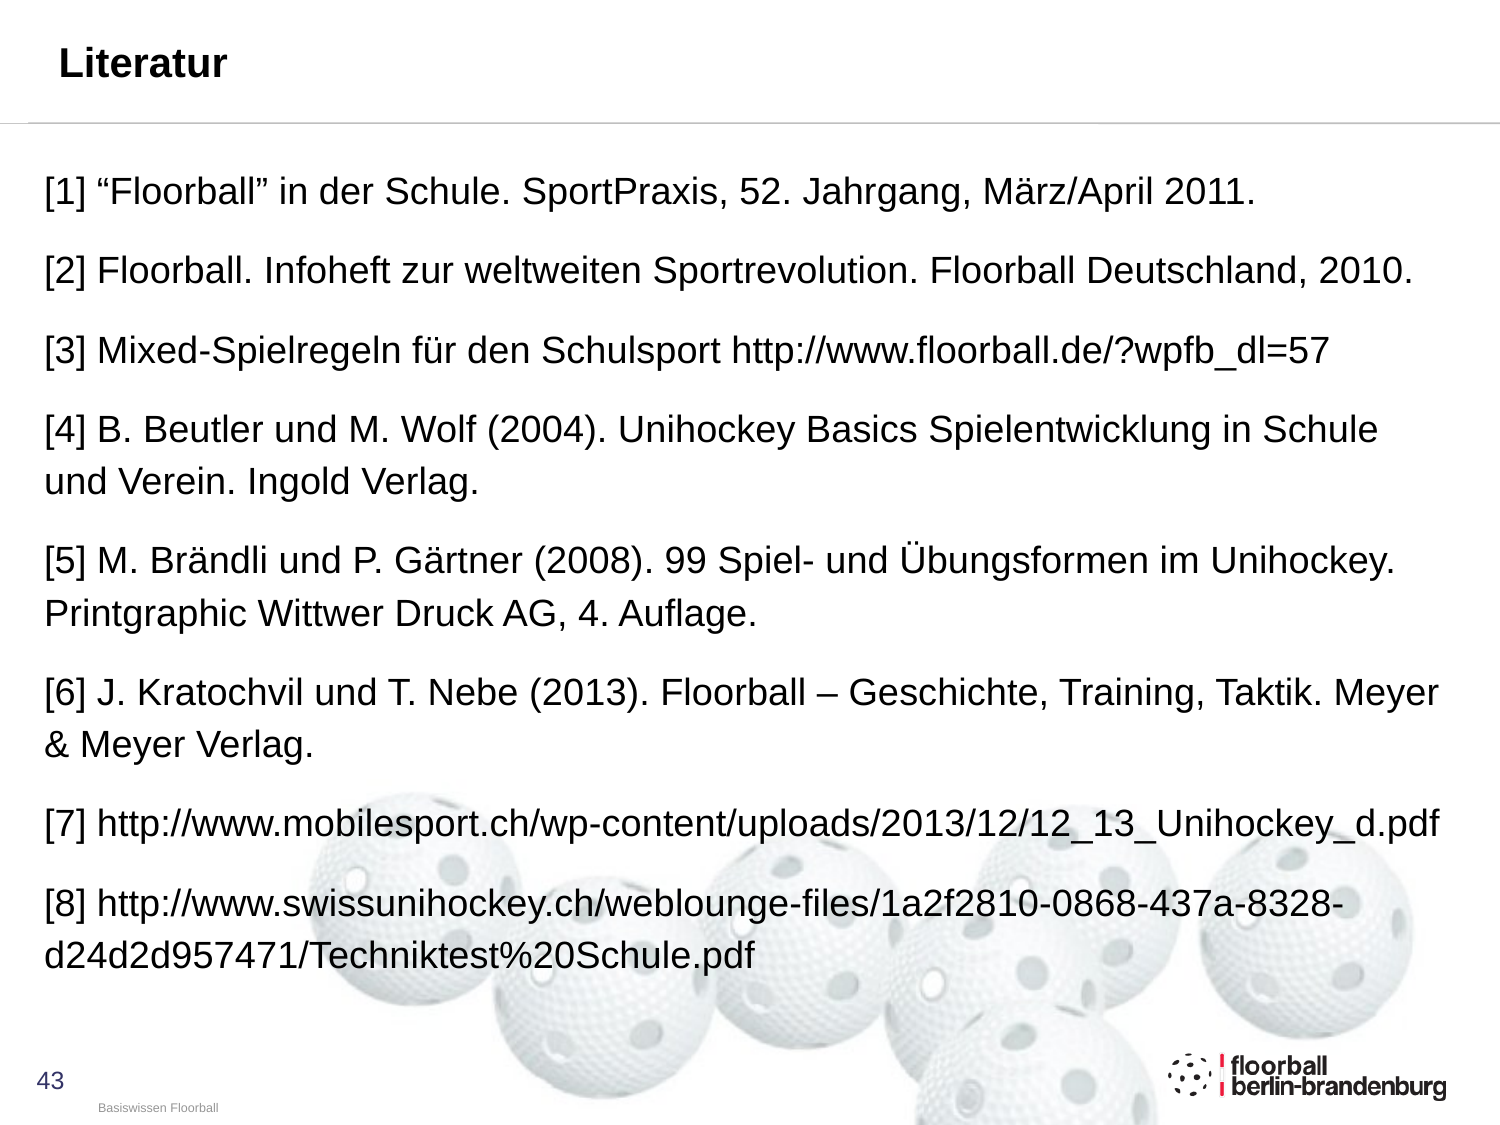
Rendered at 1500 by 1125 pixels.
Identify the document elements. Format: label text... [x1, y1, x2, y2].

picture [242, 355, 1483, 1125]
text_box [1] “Floorball” in der Schule. SportPraxis, 52. Jahrgang, März/April 2011. [2] Floorball. Infoheft zur weltweiten Sportrevolution. Floorball Deutschland, 2010. [3] Mixed-Spielregeln für den Schulsport http://www.floorball.de/?wpfb_dl=57 [4] B. Beutler und M. Wolf (2004). Unihockey Basics Spielentwicklung in Schule und Verein. Ingold Verlag. [5] M. Brändli und P. Gärtner (2008). 99 Spiel- und Übungsformen im Unihockey. Printgraphic Wittwer Druck AG, 4. Auflage. [6] J. Kratochvil und T. Nebe (2013). Floorball – Geschichte, Training, Taktik. Meyer & Meyer Verlag. [7] http://www.mobilesport.ch/wp-content/uploads/2013/12/12_13_Unihockey_d.pdf [8] http://www.swissunihockey.ch/weblounge-files/1a2f2810-0868-437a-8328-d24d2d957471/Techniktest%20Schule.pdf [29, 152, 1466, 1013]
text_box Literatur [43, 28, 1466, 94]
